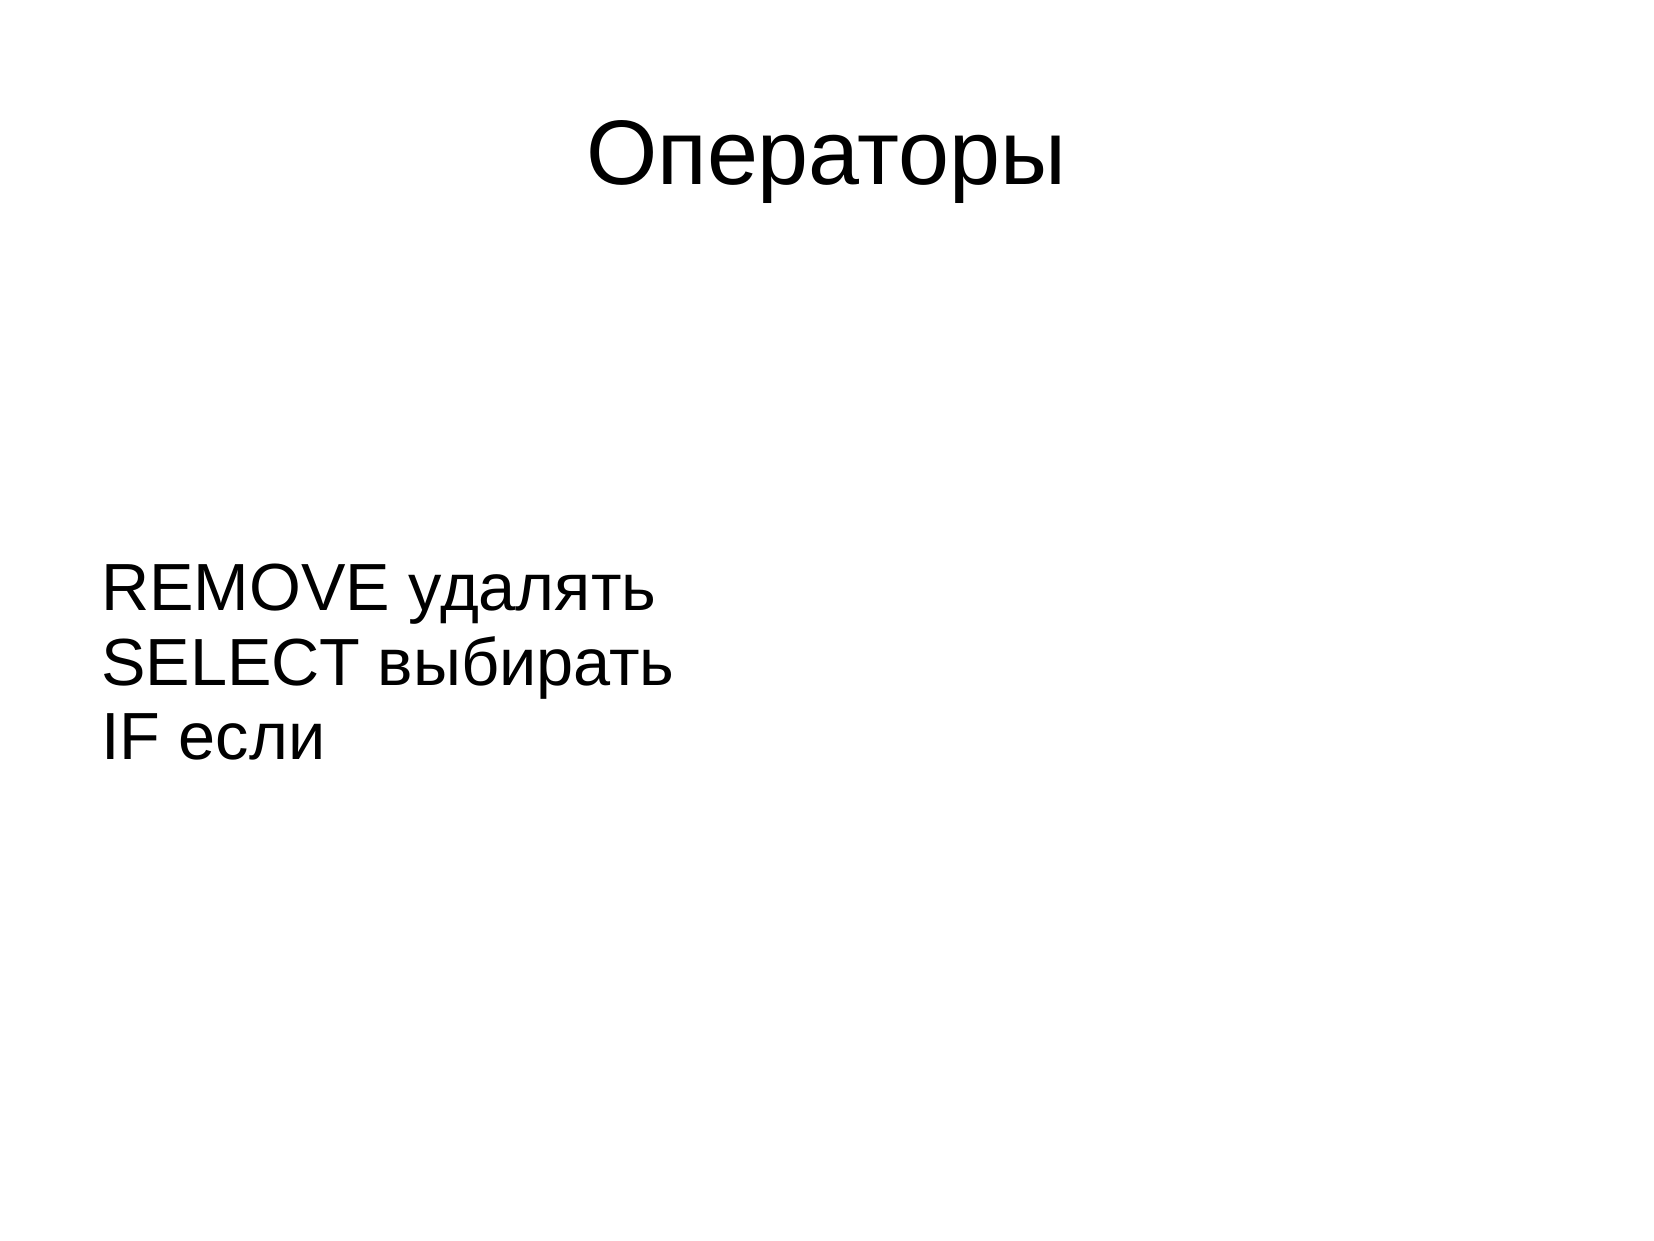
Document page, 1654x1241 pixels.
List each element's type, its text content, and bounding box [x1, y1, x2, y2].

subtitle REMOVE удалять SELECT выбирать IF если [82, 290, 1571, 1109]
title Операторы [82, 49, 1571, 257]
